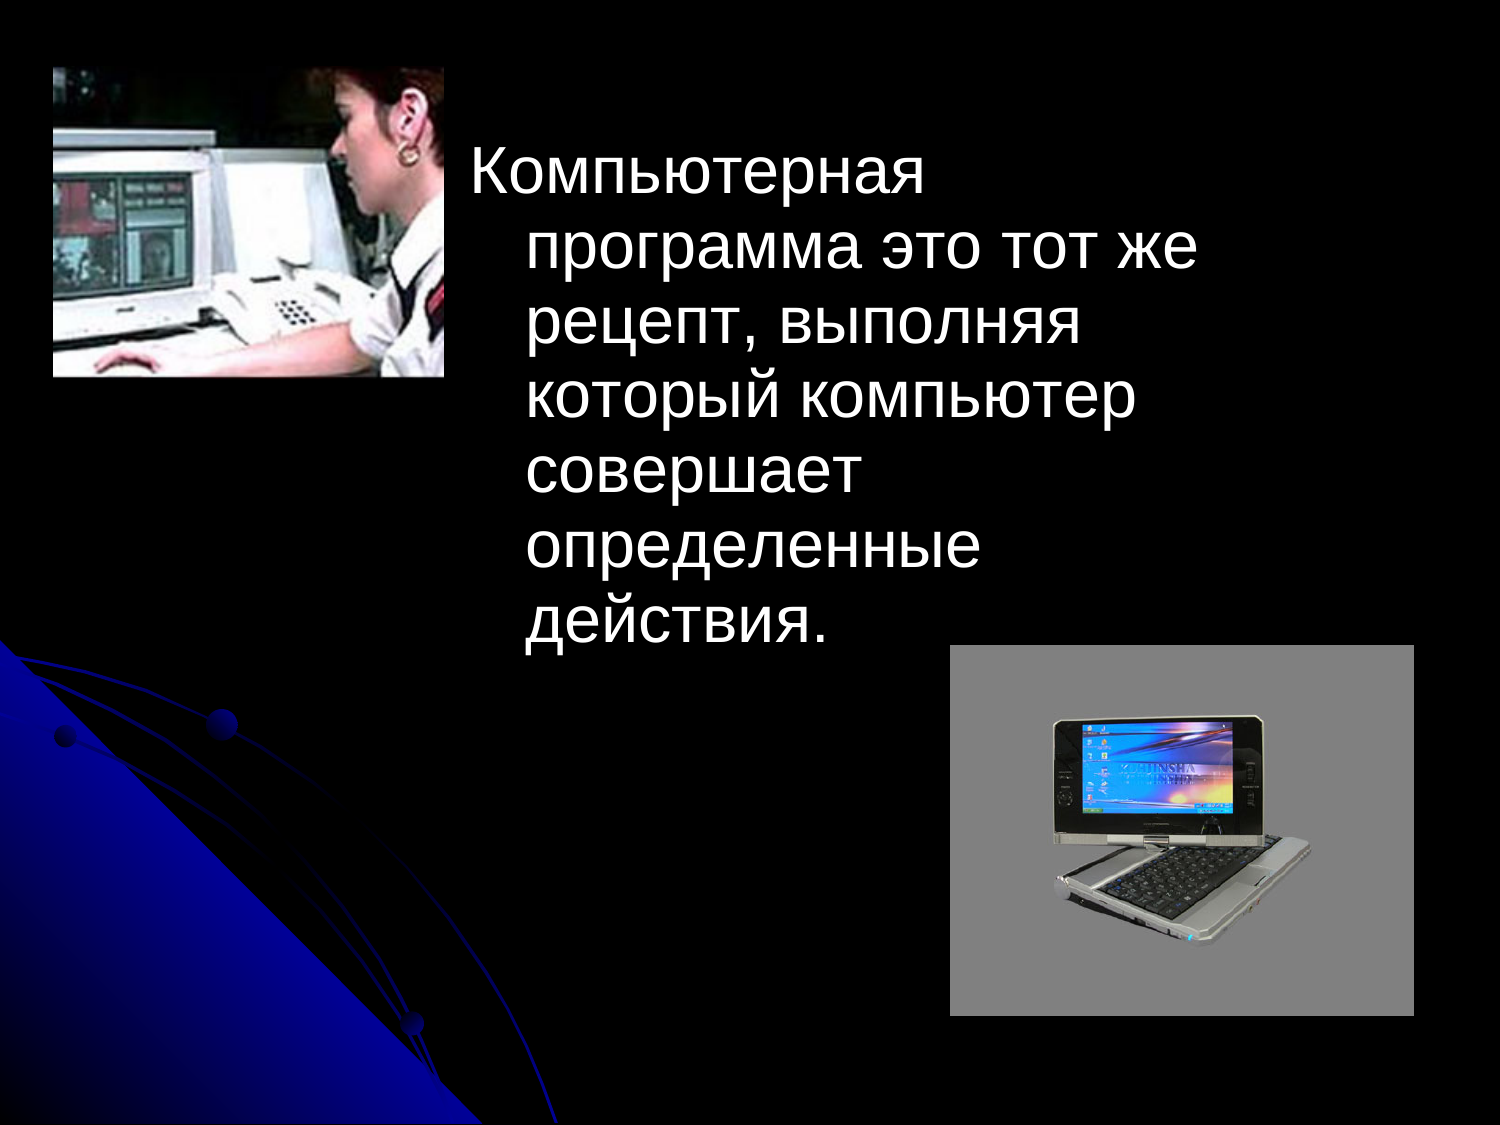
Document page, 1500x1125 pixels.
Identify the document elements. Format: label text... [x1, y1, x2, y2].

list Компьютерная программа это тот же рецепт, выполняя который компьютер совершает определенные действия. [454, 125, 1296, 870]
picture [950, 645, 1414, 1016]
picture [53, 66, 444, 379]
